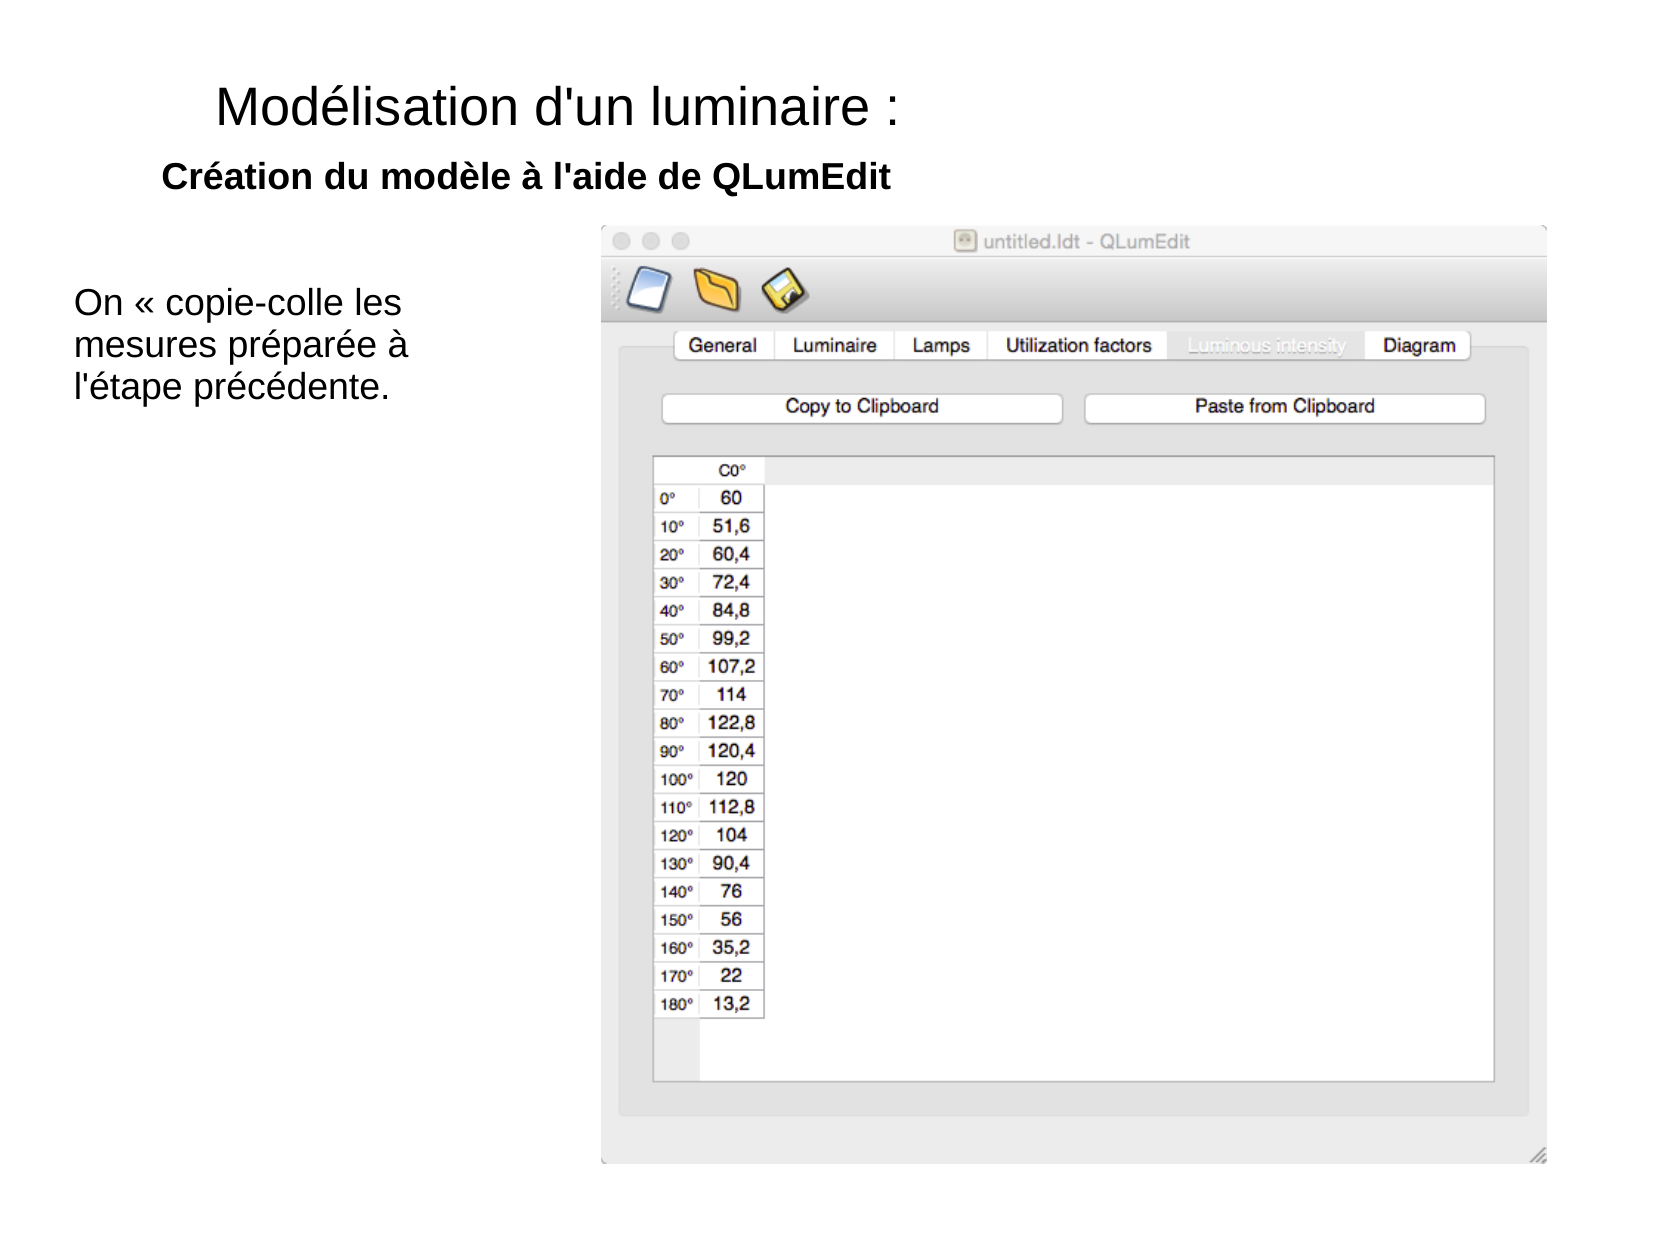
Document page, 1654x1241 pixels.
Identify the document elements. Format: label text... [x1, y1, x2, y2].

picture [601, 225, 1547, 1164]
text_box Création du modèle à l'aide de QLumEdit [146, 148, 1572, 226]
text_box Modélisation d'un luminaire : [200, 68, 915, 145]
text_box On « copie-colle les mesures préparée à l'étape précédente. [59, 274, 492, 416]
